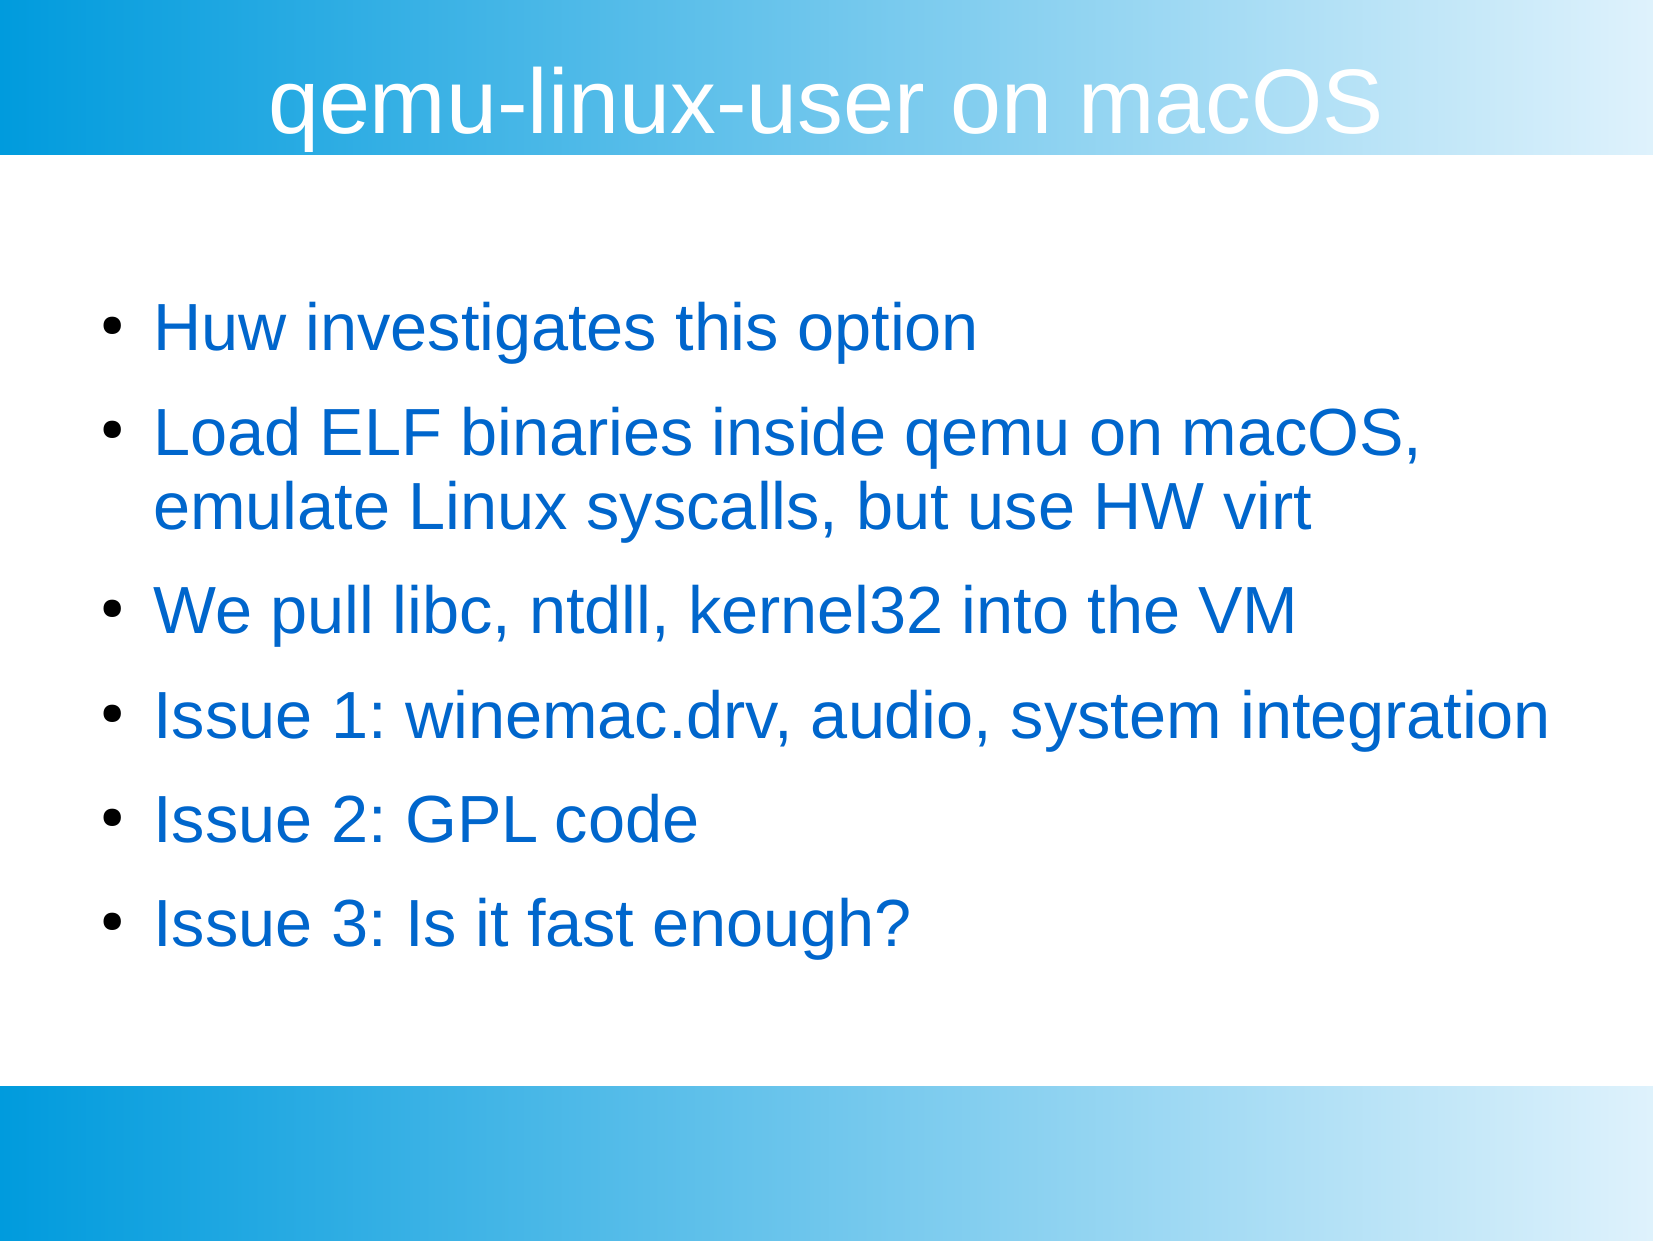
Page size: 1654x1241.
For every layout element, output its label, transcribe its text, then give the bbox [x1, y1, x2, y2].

title qemu-linux-user on macOS [82, 49, 1571, 155]
list Huw investigates this option Load ELF binaries inside qemu on macOS, emulate Linux syscalls, but use HW virt We pull libc, ntdll, kernel32 into the VM Issue 1: winemac.drv, audio, system integration Issue 2: GPL code Issue 3: Is it fast enough? [82, 290, 1571, 1010]
